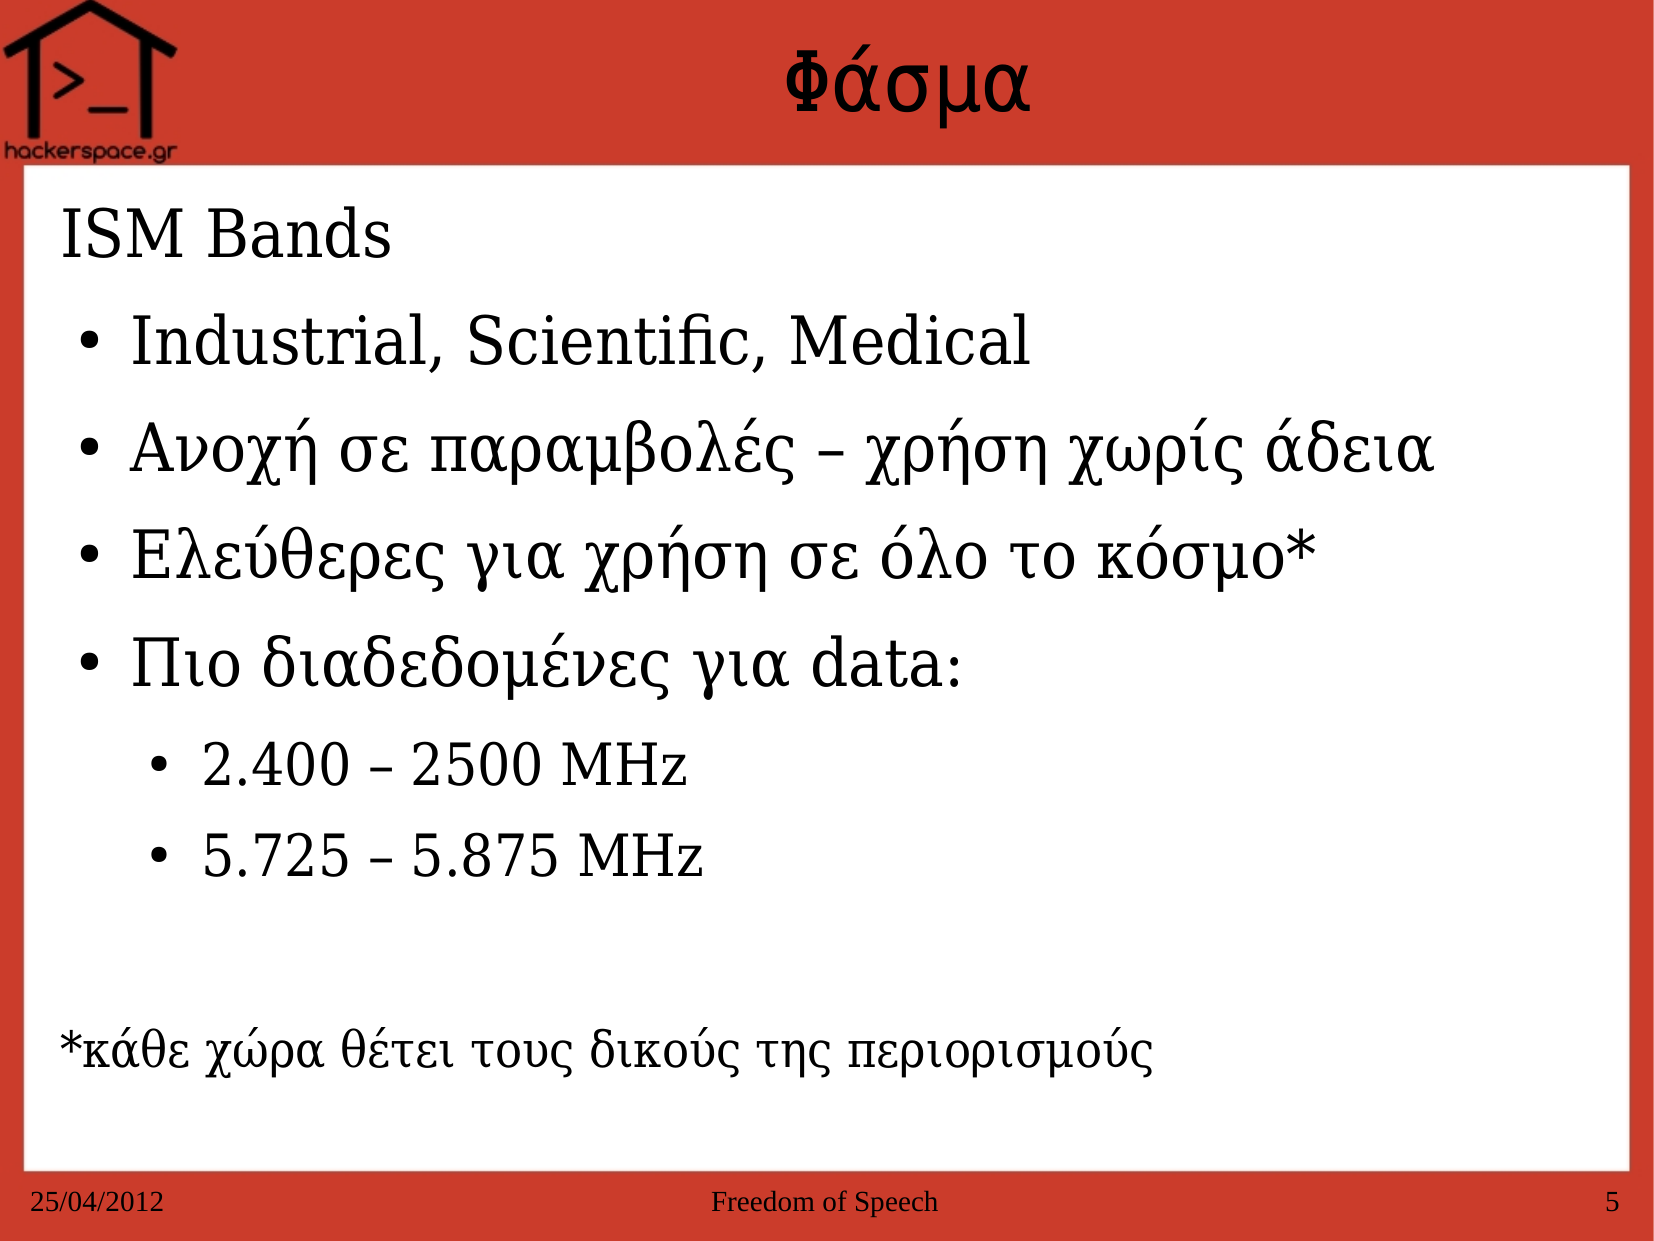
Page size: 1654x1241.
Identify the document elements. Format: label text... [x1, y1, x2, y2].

list ISM Bands Industrial, Scientific, Medical Ανοχή σε παραμβολές – χρήση χωρίς άδεια Ελεύθερες για χρήση σε όλο το κόσμο* Πιο διαδεδομένες για data: 2.400 – 2500 MHz 5.725 – 5.875 MHz *κάθε χώρα θέτει τους δικούς της περιορισμούς [60, 195, 1591, 1141]
title Φάσμα [195, 15, 1621, 151]
picture [0, 0, 1654, 1241]
